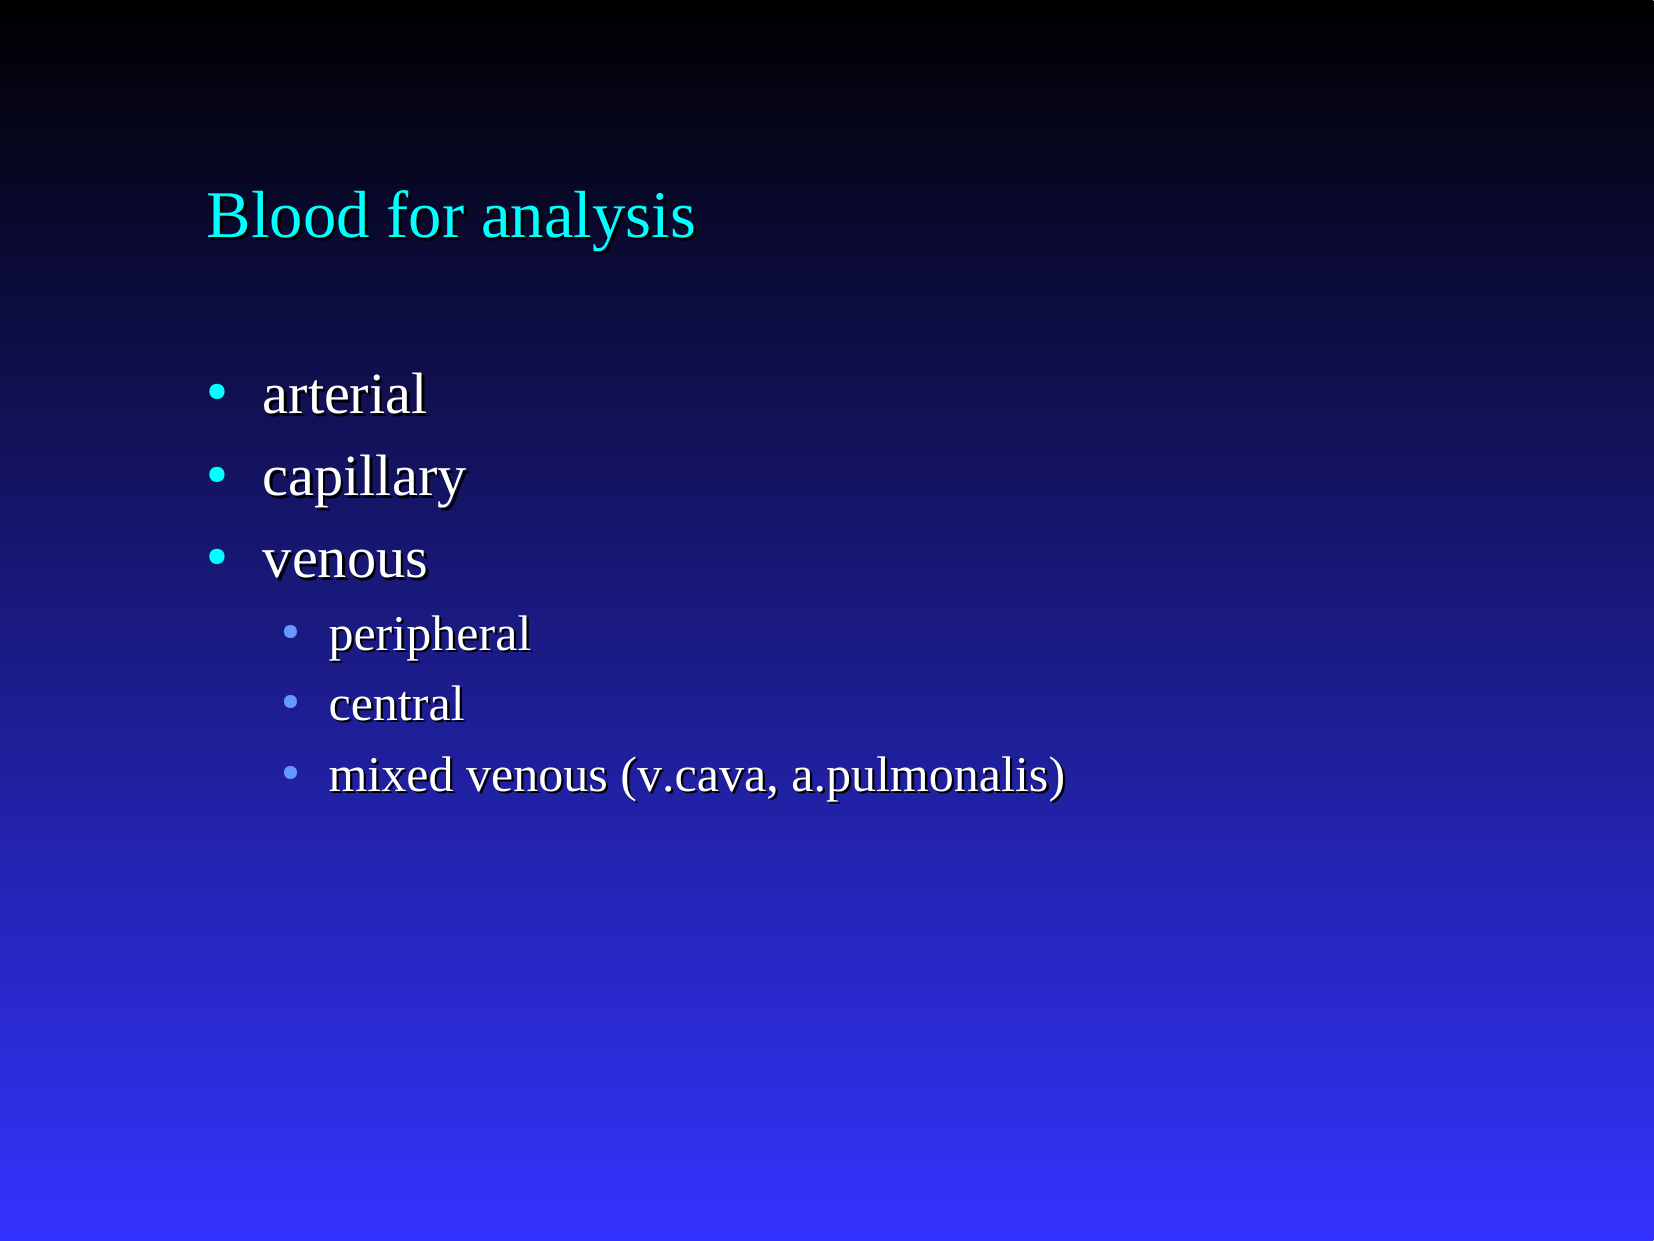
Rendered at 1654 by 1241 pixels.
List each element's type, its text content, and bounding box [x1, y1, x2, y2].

list arterial capillary venous peripheral central mixed venous (v.cava, a.pulmonalis) [206, 358, 1613, 1103]
title Blood for analysis [206, 110, 1613, 317]
